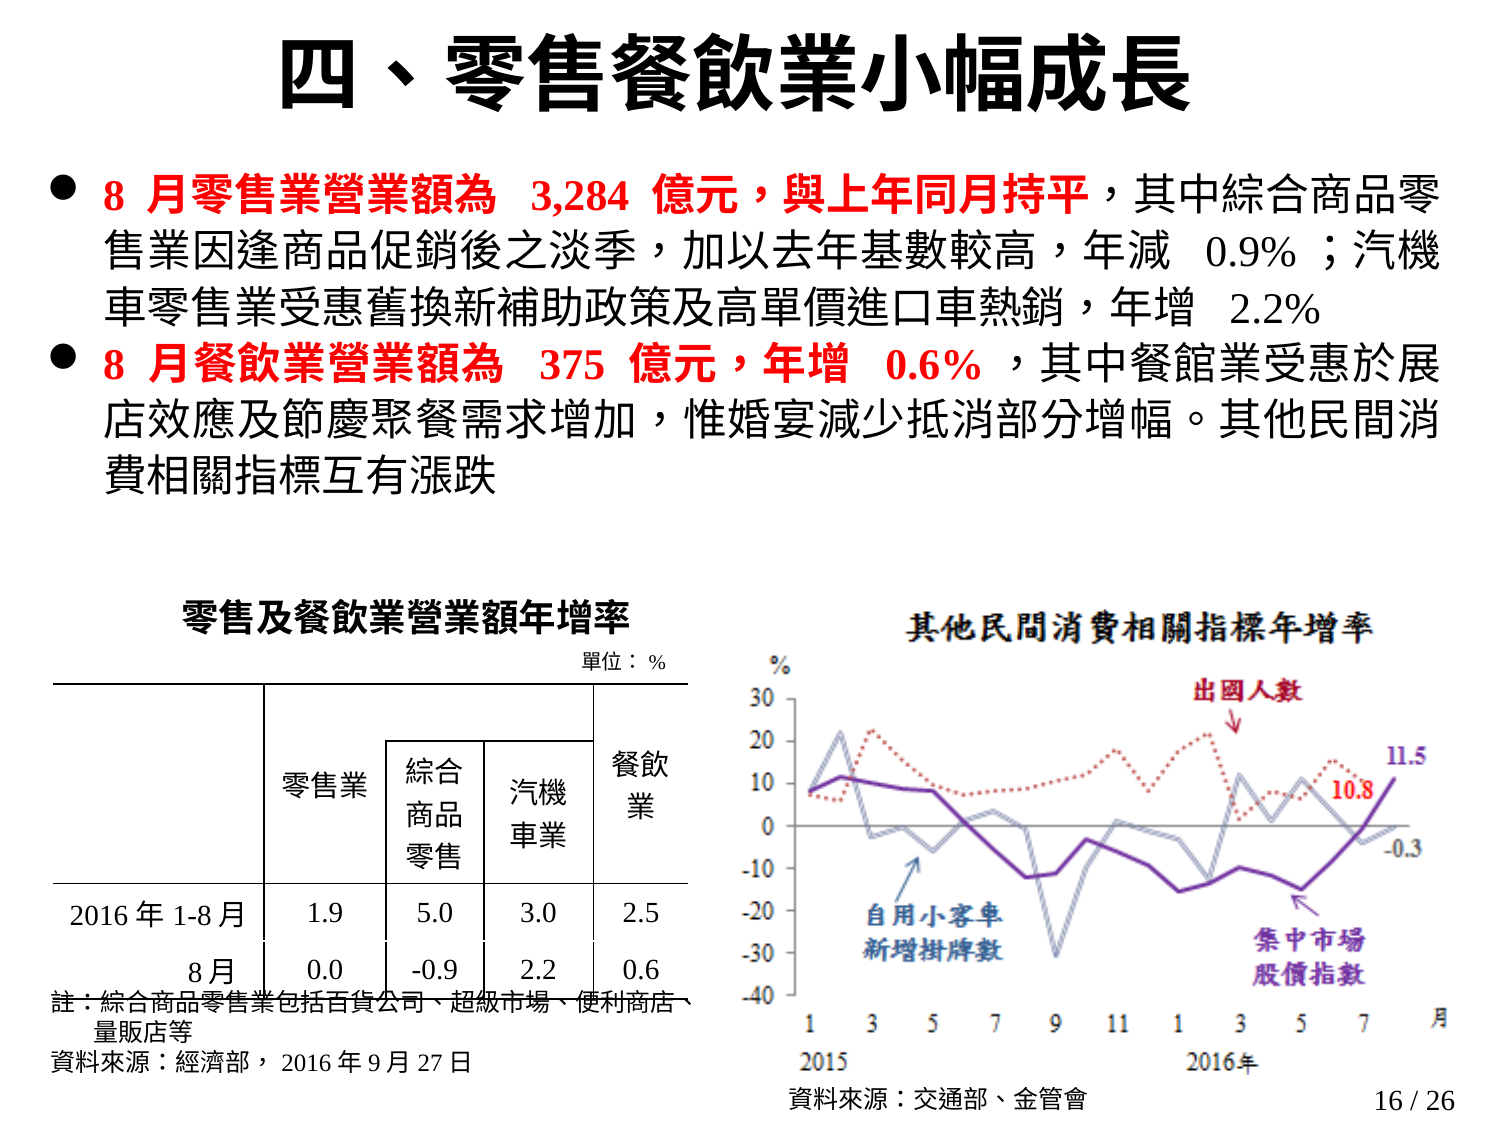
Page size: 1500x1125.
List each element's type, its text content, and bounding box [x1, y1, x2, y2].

table_cell 1.9 [265, 884, 385, 940]
table_cell 8月 [53, 942, 263, 980]
text_box 資料來源：交通部、金管會 [773, 1075, 1439, 1120]
table_cell 5.0 [387, 884, 483, 940]
table_cell 8月 [191, 973, 198, 980]
table_cell 8月 [216, 961, 230, 966]
table_header 餐飲業 [594, 685, 688, 883]
table_header [53, 685, 263, 883]
table_cell 8月 [216, 968, 230, 973]
table_header 零售業 [265, 685, 386, 883]
table_cell -0.9 [387, 942, 483, 980]
table_cell 0.0 [265, 942, 385, 980]
table_cell 8月 [191, 964, 197, 971]
text_box 零售及餐飲業營業額年增率 [100, 586, 712, 647]
text_box 8 月零售業營業額為 3,284 億元，與上年同月持平，其中綜合商品零售業因逢商品促銷後之淡季，加以去年基數較高，年減 0.9%；汽機車零售業受惠舊換新補助政策及高單價進口車熱銷，年增 2.2% 8 月餐飲業營業額為 375 億元，年增 0.6%，其中餐館業受惠於展店效應及節慶聚餐需求增加，惟婚宴減少抵消部分增幅。其他民間消費相關指標互有漲跌 [0, 141, 1478, 579]
table_header [386, 685, 593, 740]
table_cell 2.2 [485, 942, 593, 980]
picture [720, 602, 1477, 1075]
table_cell 8月 [214, 975, 230, 980]
table_cell 汽機車業 [485, 742, 593, 883]
text_box 四、零售餐飲業小幅成長 [19, 0, 1451, 142]
text_box 註：綜合商品零售業包括百貨公司、超級市場、便利商店、量販店等 資料來源：經濟部，2016年9月27日 [35, 980, 733, 1083]
table_cell 3.0 [485, 884, 593, 940]
table_cell 0.6 [594, 942, 688, 980]
table_cell 2.5 [594, 884, 688, 940]
text_box 單位：% [541, 640, 706, 681]
table_cell 2016年1-8月 [53, 884, 263, 940]
table_cell 綜合商品零售 [387, 742, 483, 883]
